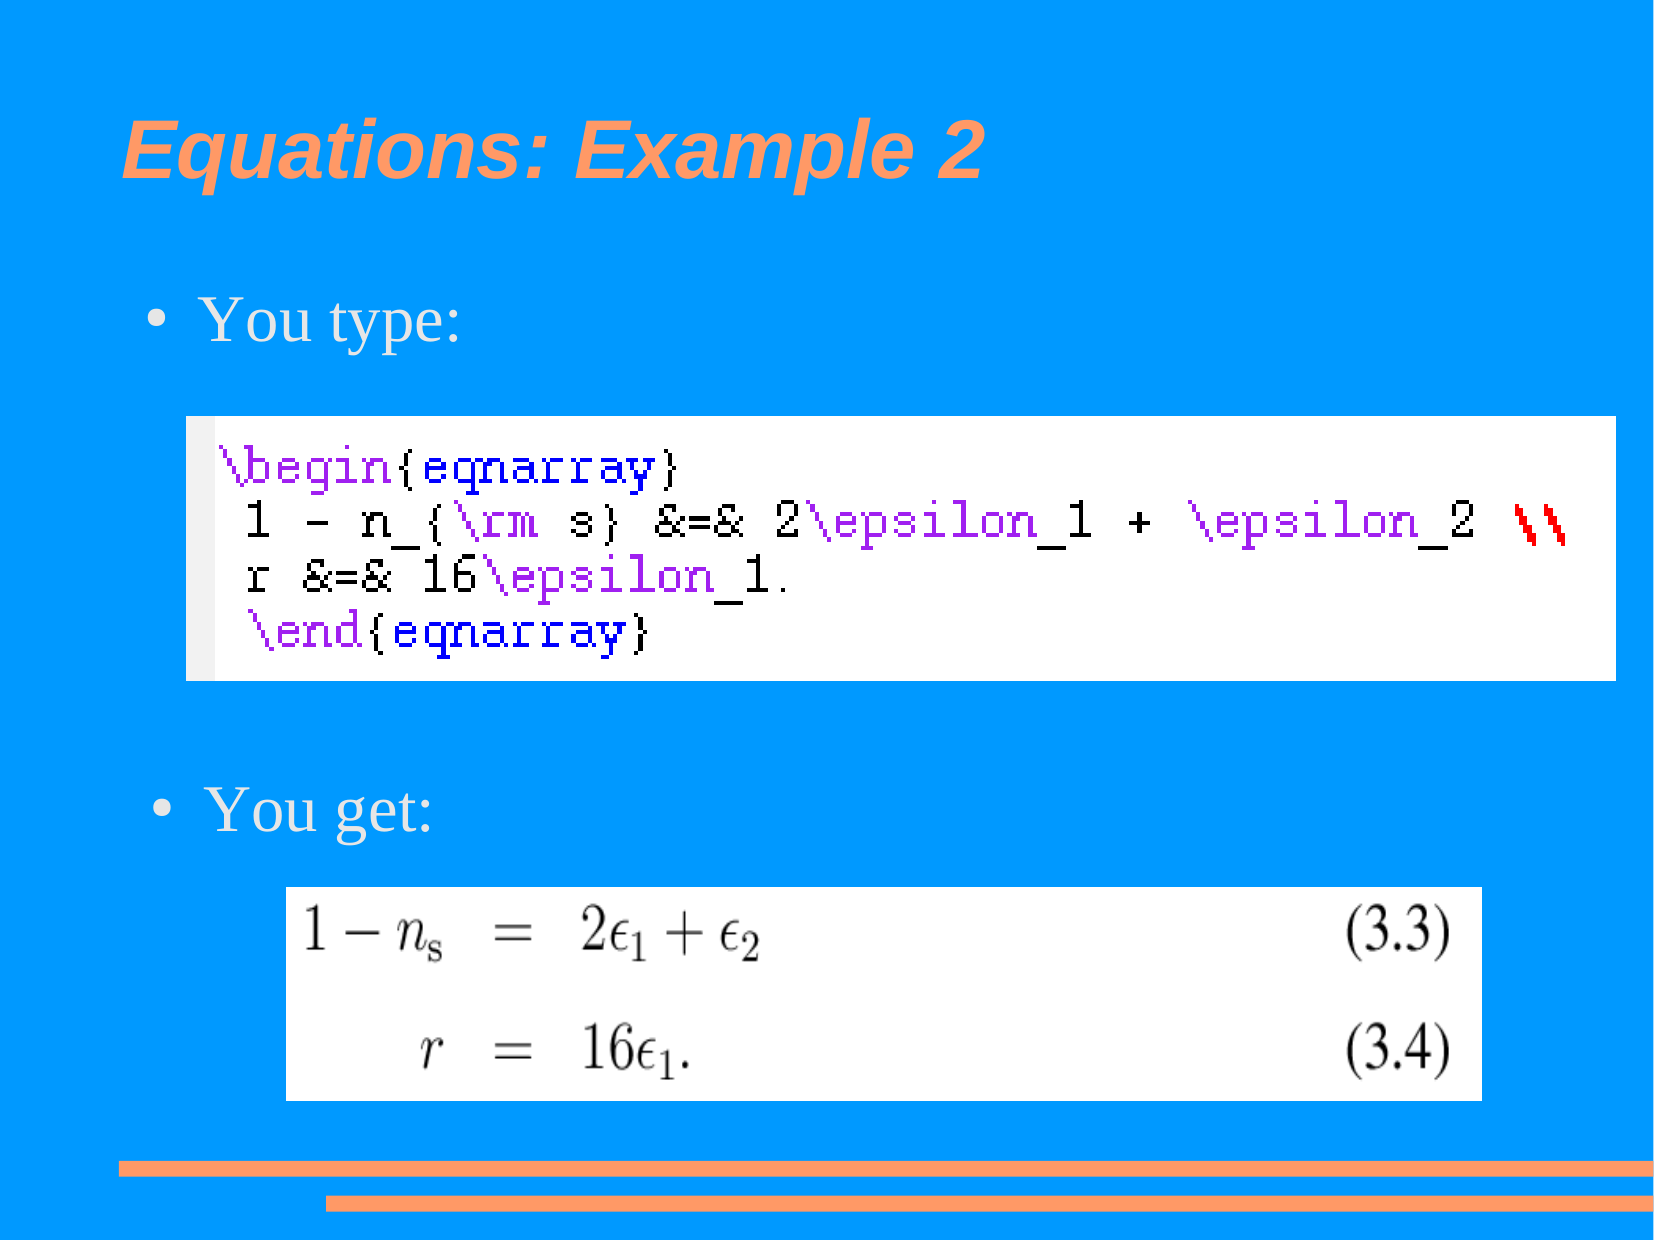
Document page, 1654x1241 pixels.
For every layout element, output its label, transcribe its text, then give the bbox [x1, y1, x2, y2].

picture [186, 416, 1616, 681]
list You type: [126, 282, 1303, 371]
picture [286, 887, 1482, 1101]
title Equations: Example 2 [121, 46, 1534, 254]
list You get: [132, 772, 1309, 861]
